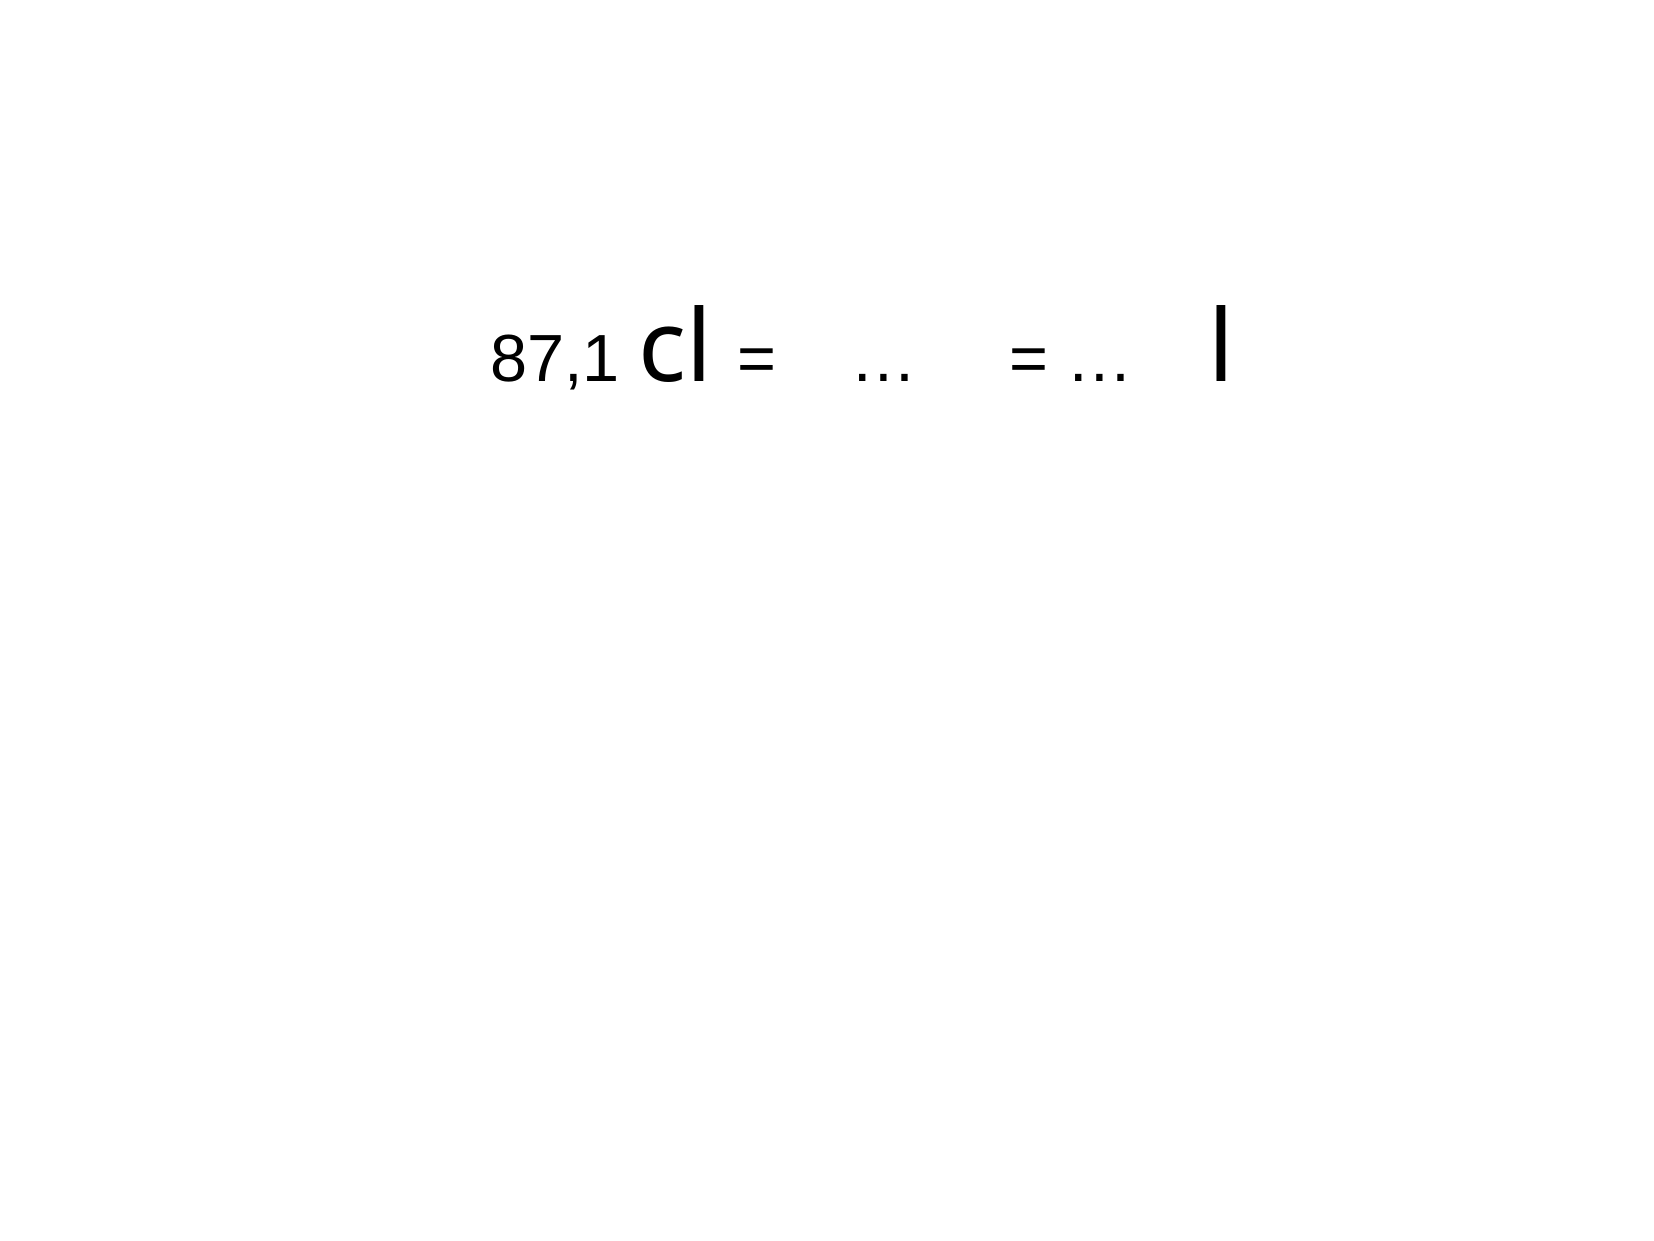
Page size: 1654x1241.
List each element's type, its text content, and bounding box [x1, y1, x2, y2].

subtitle 87,1 cl = … = … l [118, 59, 1607, 626]
